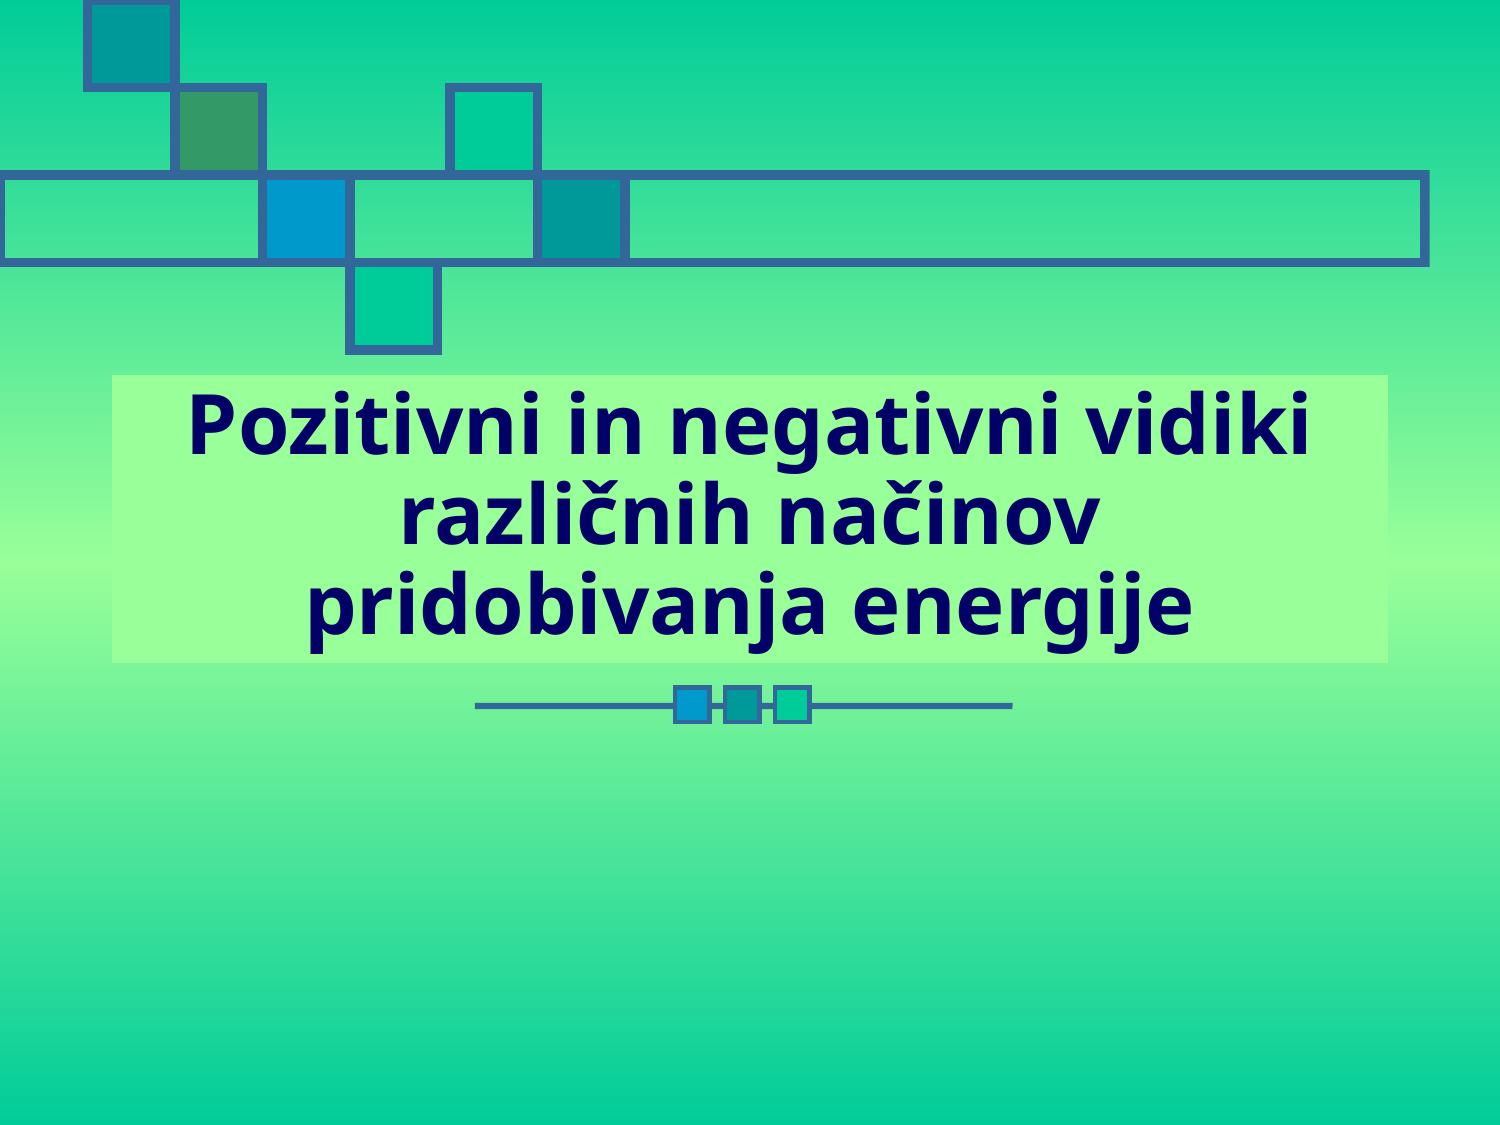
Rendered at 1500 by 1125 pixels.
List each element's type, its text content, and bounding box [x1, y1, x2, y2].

title Pozitivni in negativni vidiki različnih načinov pridobivanja energije [112, 375, 1388, 663]
